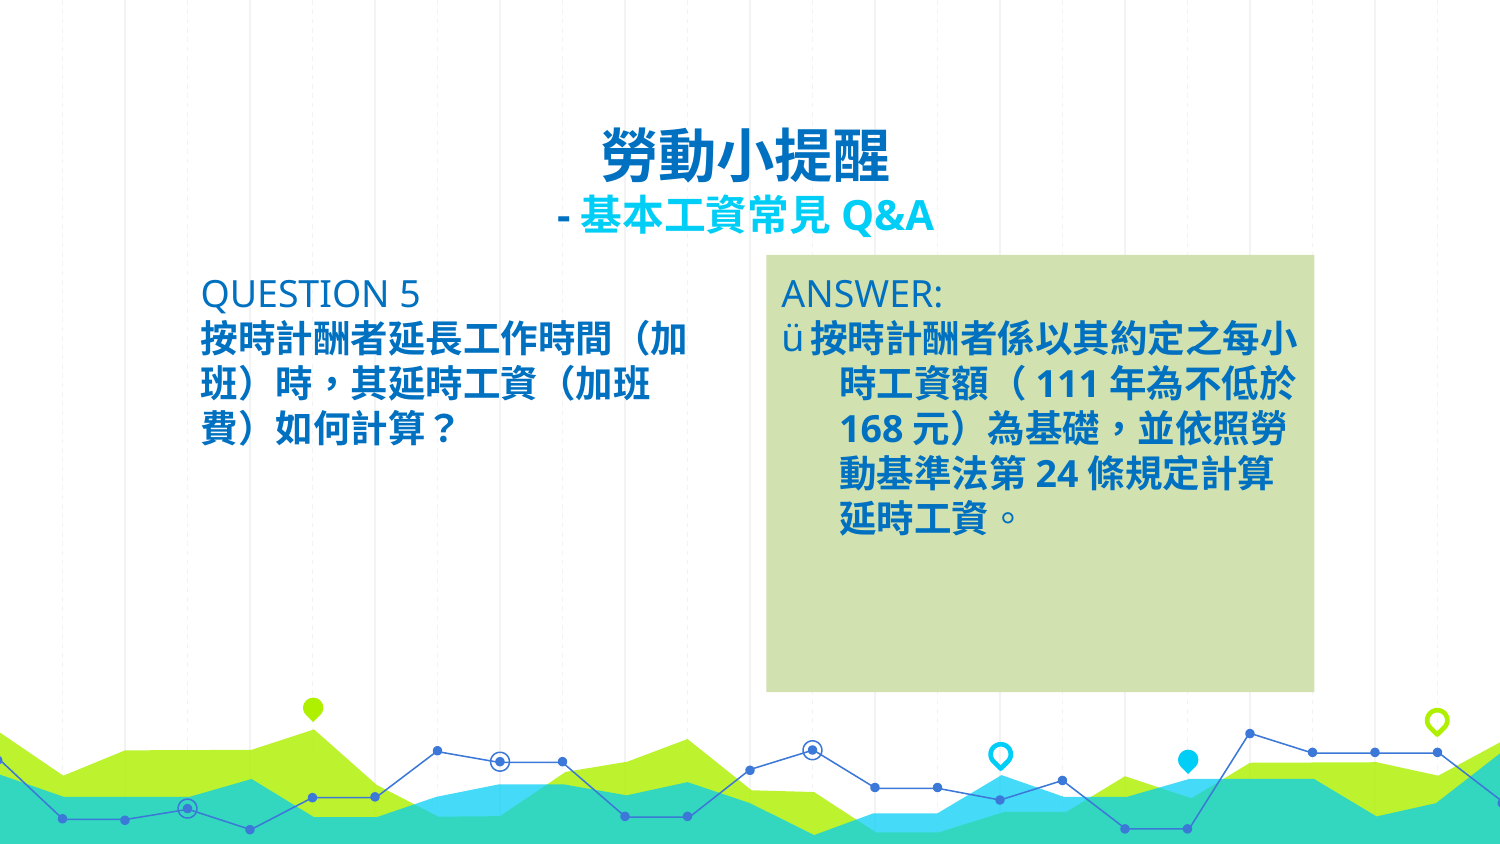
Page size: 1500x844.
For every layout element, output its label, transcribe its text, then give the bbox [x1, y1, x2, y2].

list ANSWER: 按時計酬者係以其約定之每小時工資額（111年為不低於168元）為基礎，並依照勞動基準法第24條規定計算延時工資。 [766, 254, 1315, 693]
title 勞動小提醒 -基本工資常見Q&A [171, 103, 1320, 222]
list QUESTION 5 按時計酬者延長工作時間（加班）時，其延時工資（加班費）如何計算？ [185, 254, 734, 693]
